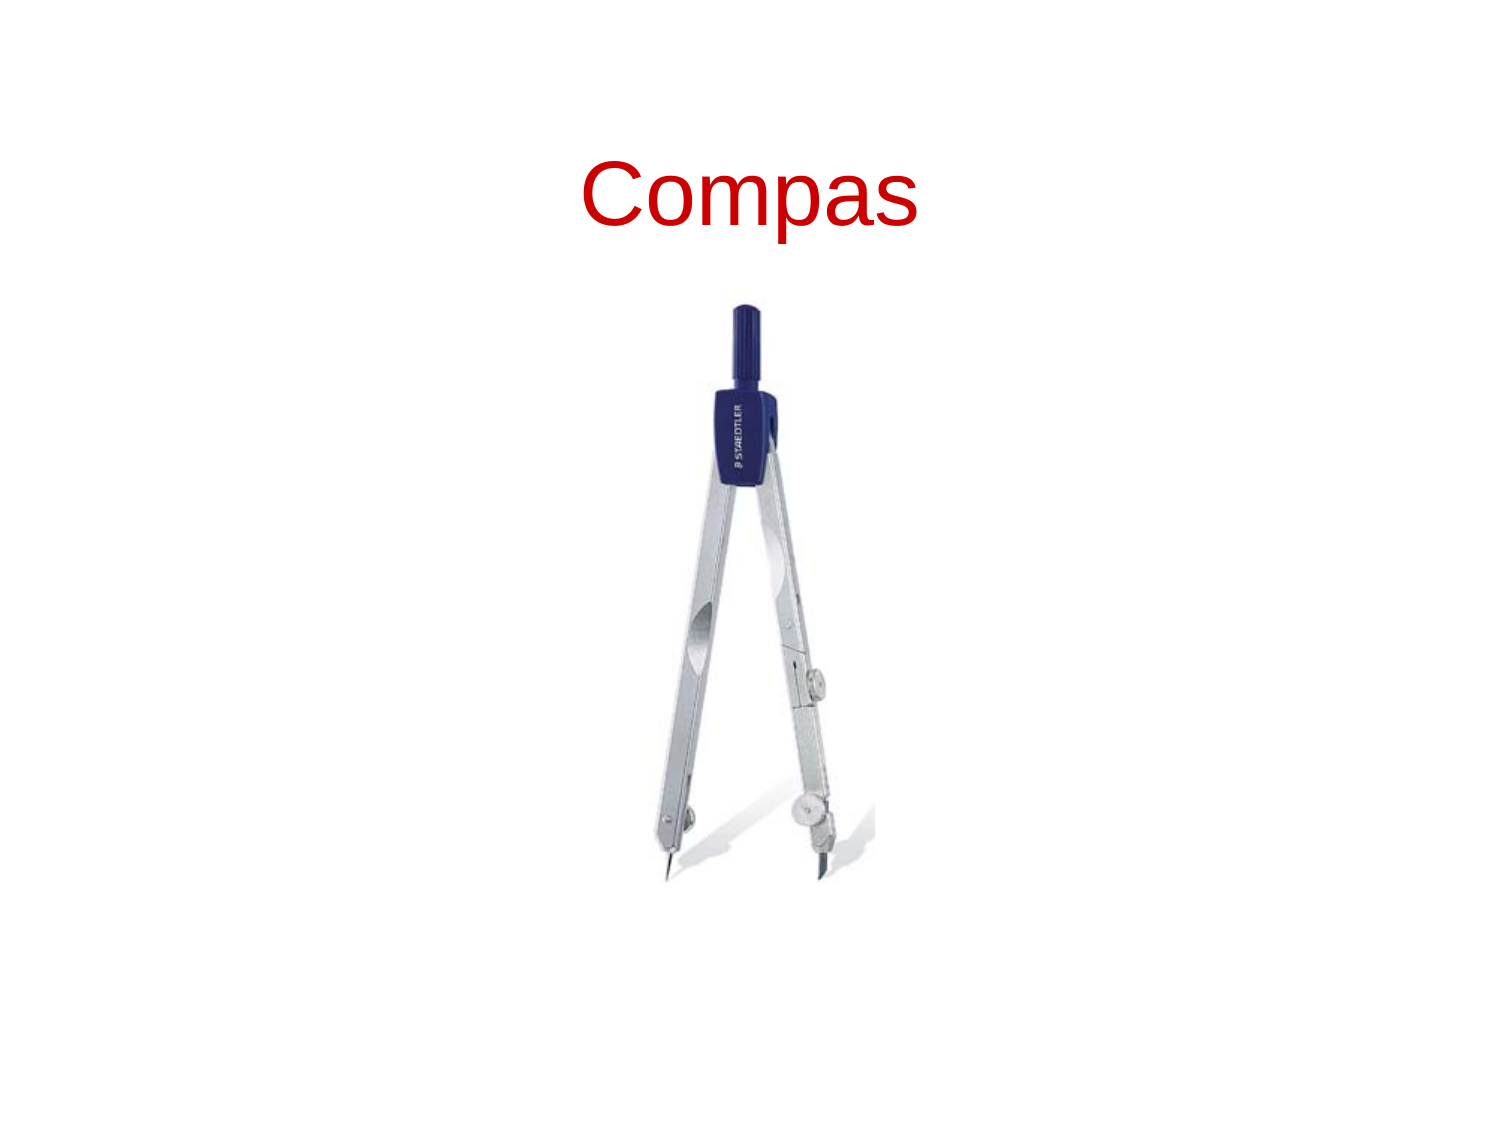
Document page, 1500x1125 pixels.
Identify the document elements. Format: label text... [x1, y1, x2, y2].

picture [624, 287, 876, 963]
title Compas [112, 99, 1388, 288]
